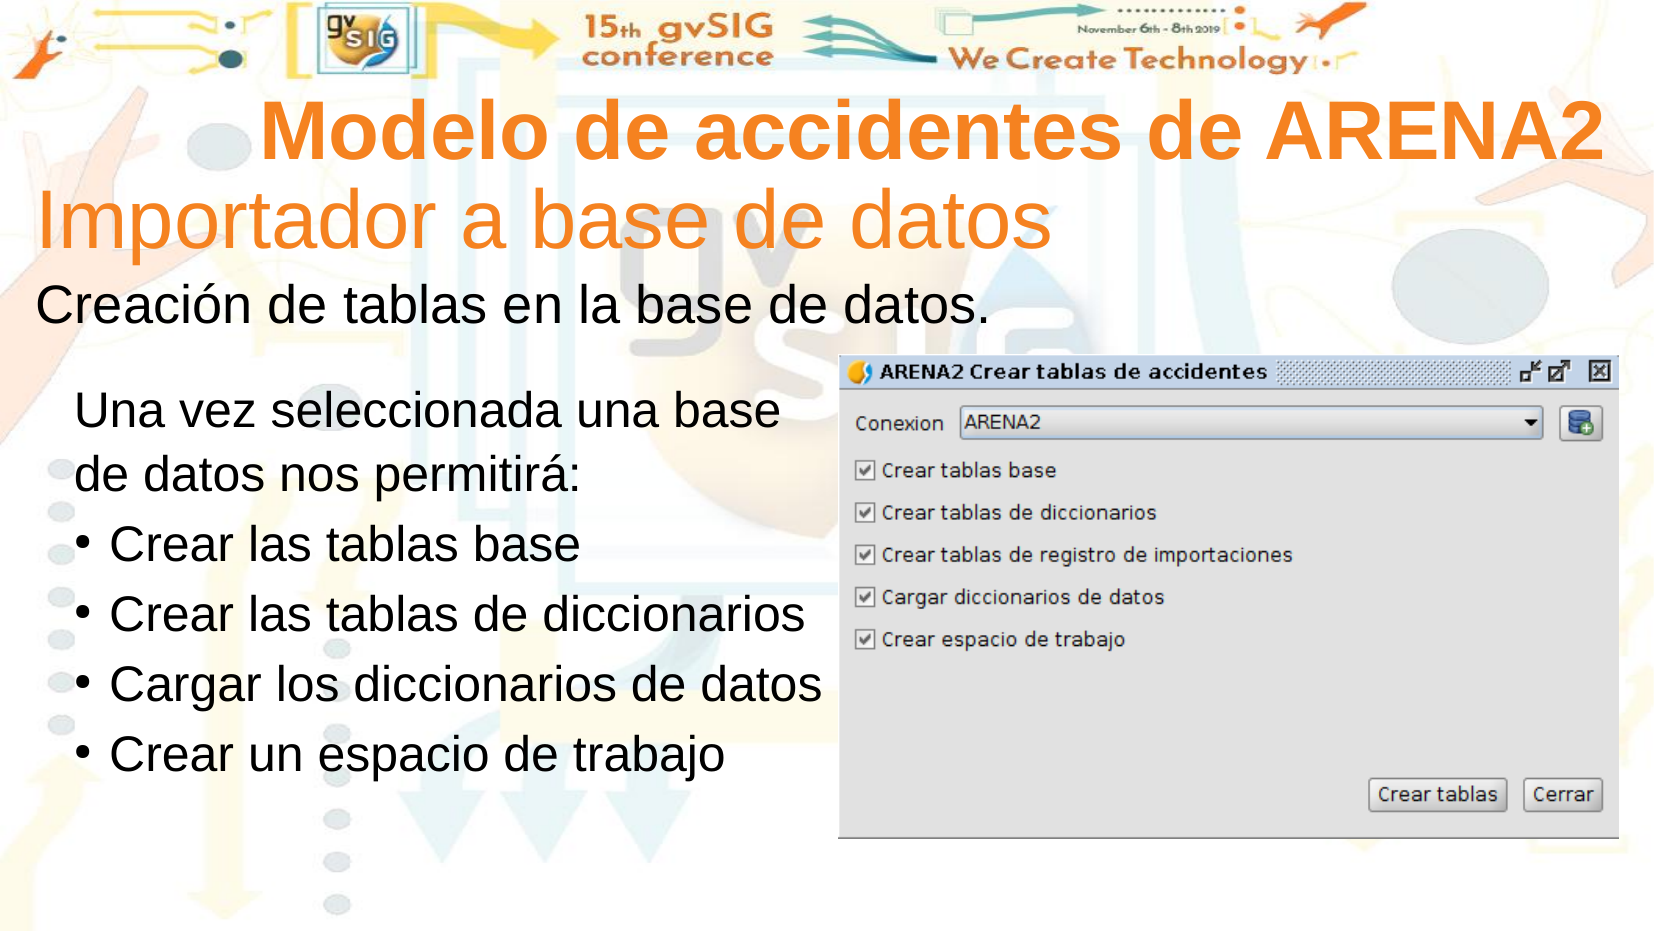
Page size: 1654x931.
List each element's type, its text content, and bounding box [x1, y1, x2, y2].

picture [0, 0, 1654, 931]
title Modelo de accidentes de ARENA2 [47, 84, 1607, 167]
text_box Creación de tablas en la base de datos. [0, 265, 1489, 892]
title Importador a base de datos [35, 167, 1616, 272]
